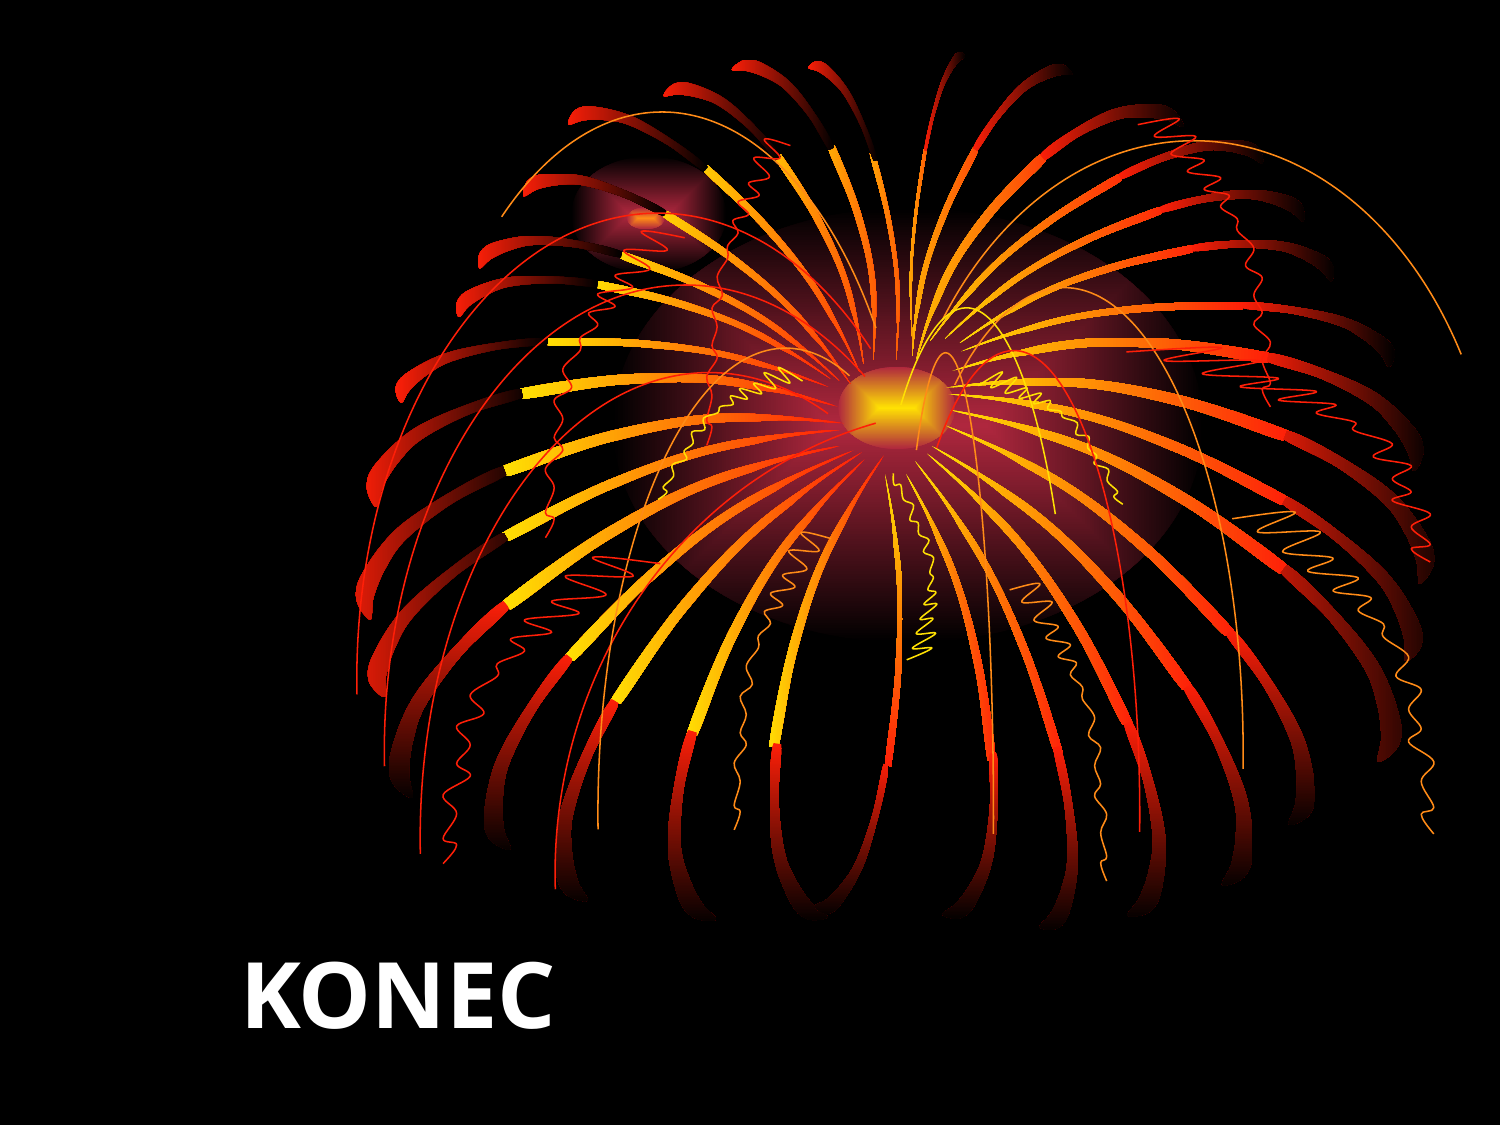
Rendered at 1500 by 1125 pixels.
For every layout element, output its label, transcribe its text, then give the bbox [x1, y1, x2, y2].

title KONEC [0, 858, 1275, 1125]
